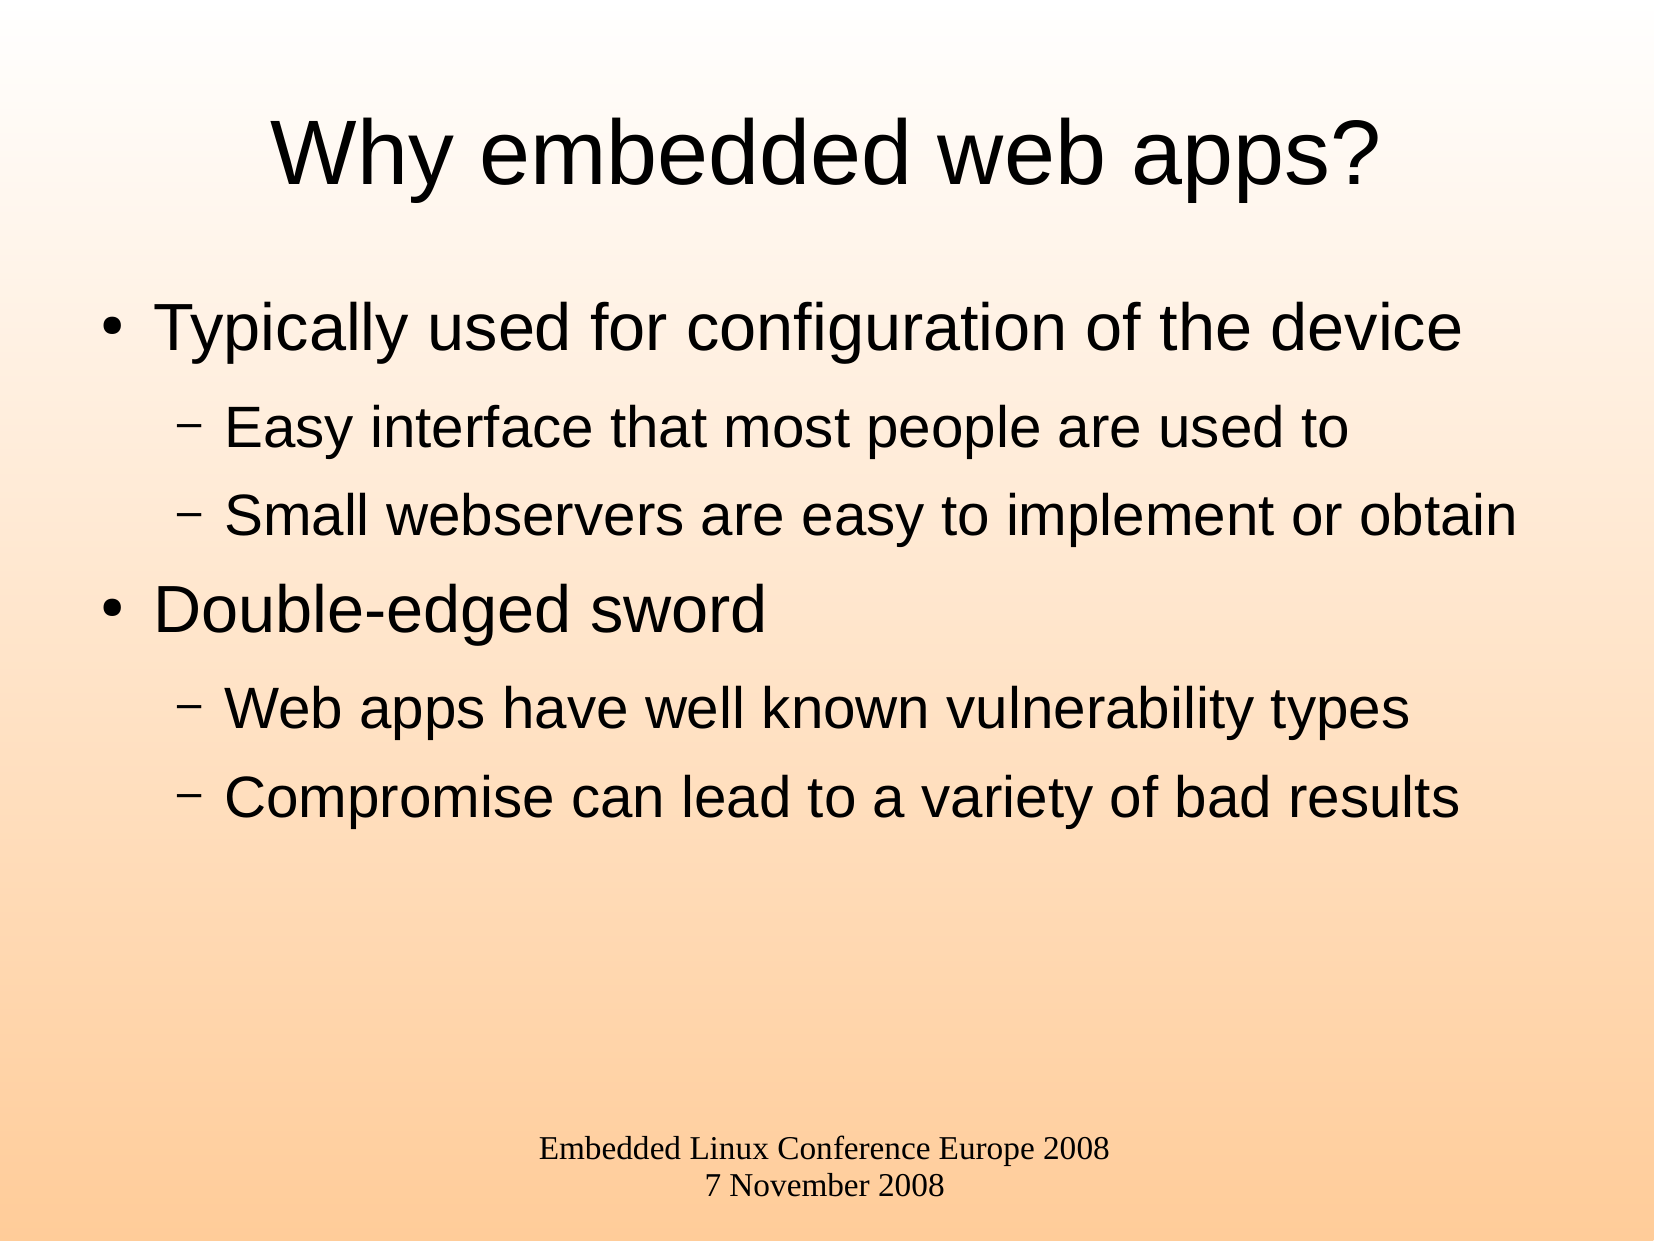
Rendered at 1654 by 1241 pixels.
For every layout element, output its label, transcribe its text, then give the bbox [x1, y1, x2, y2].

list Typically used for configuration of the device Easy interface that most people are used to Small webservers are easy to implement or obtain Double-edged sword Web apps have well known vulnerability types Compromise can lead to a variety of bad results [82, 290, 1571, 1109]
title Why embedded web apps? [82, 49, 1571, 257]
